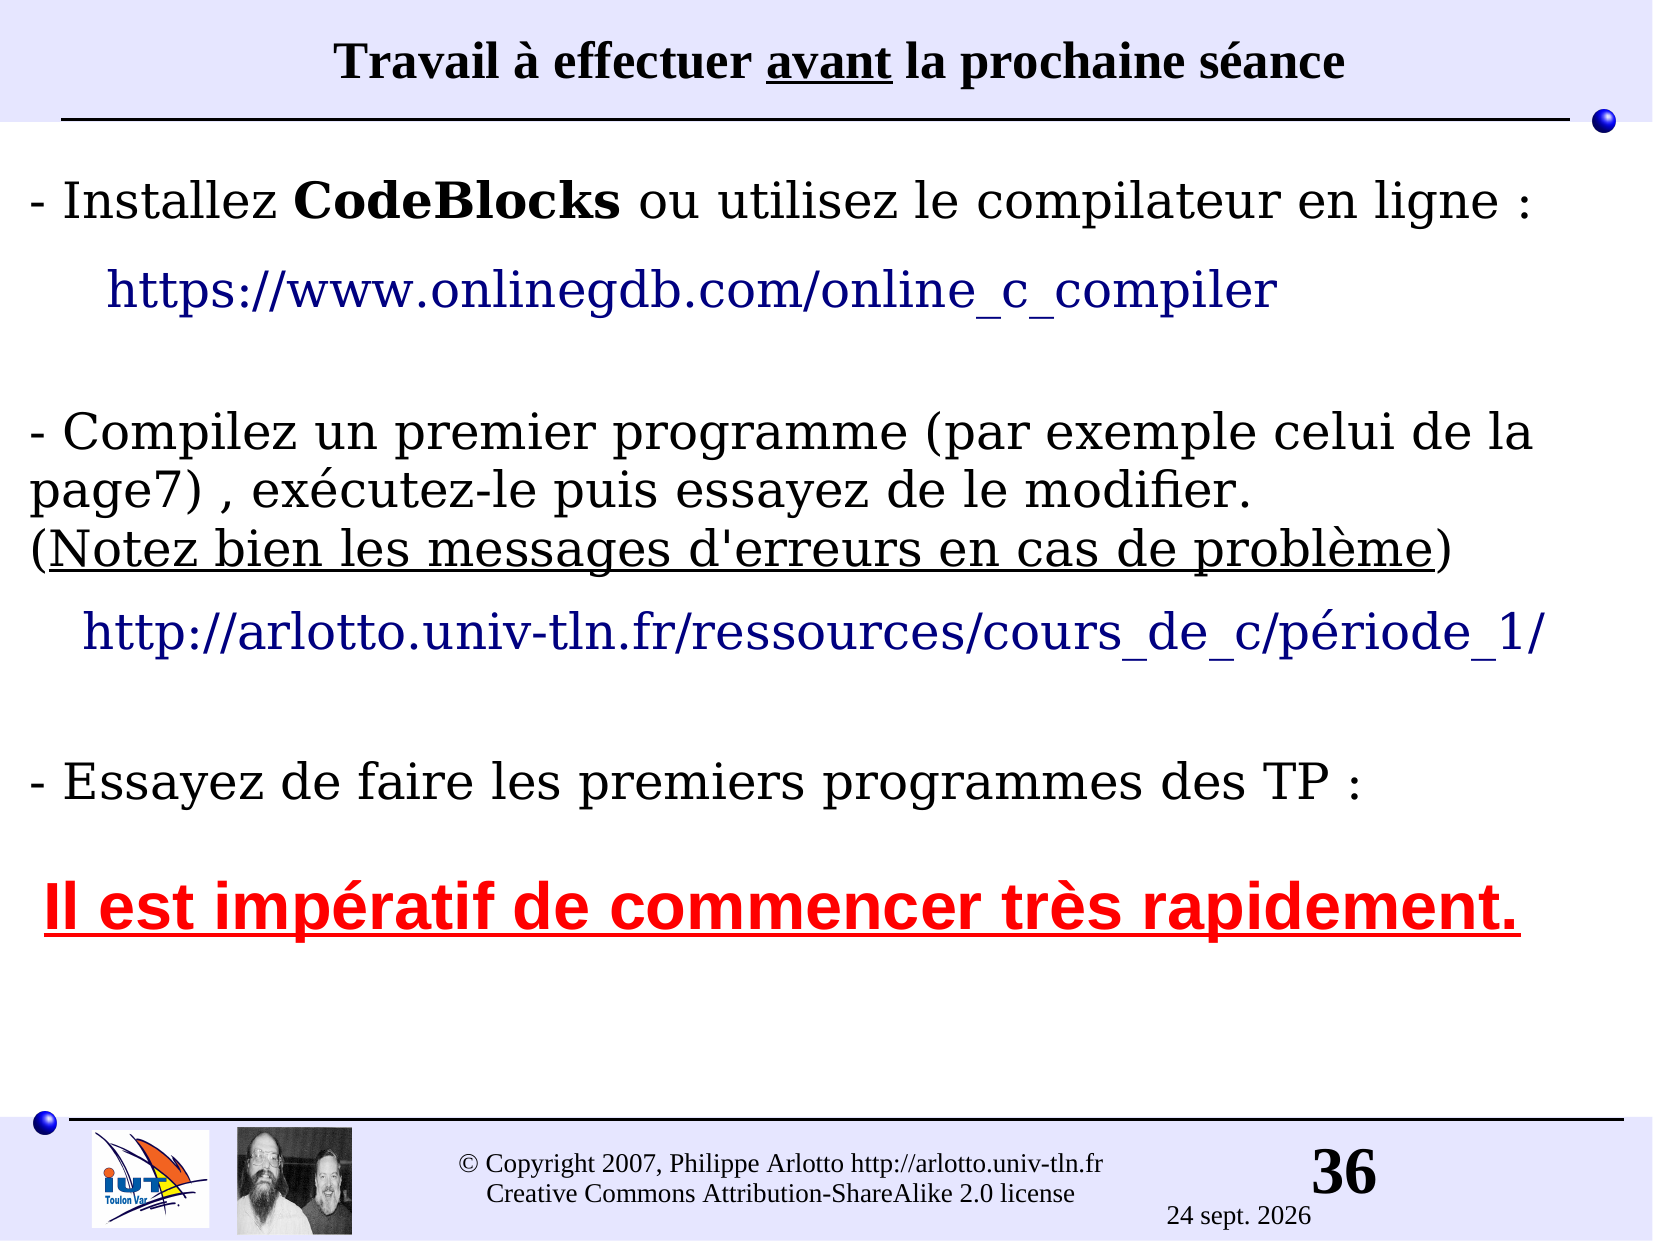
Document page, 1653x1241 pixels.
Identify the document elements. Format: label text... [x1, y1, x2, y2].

text_box https://www.onlinegdb.com/online_c_compiler [106, 260, 1554, 319]
title Travail à effectuer avant la prochaine séance [95, 14, 1585, 107]
text_box http://arlotto.univ-tln.fr/ressources/cours_de_c/période_1/ [82, 603, 1547, 662]
text_box - Installez CodeBlocks ou utilisez le compilateur en ligne : - Compilez un premier programme (par exemple celui de la page7) , exécutez-le puis essayez de le modifier. (Notez bien les messages d'erreurs en cas de problème) - Essayez de faire les premiers programmes des TP : Il est impératif de commencer très rapidement. [29, 171, 1625, 1040]
picture [237, 1127, 352, 1235]
